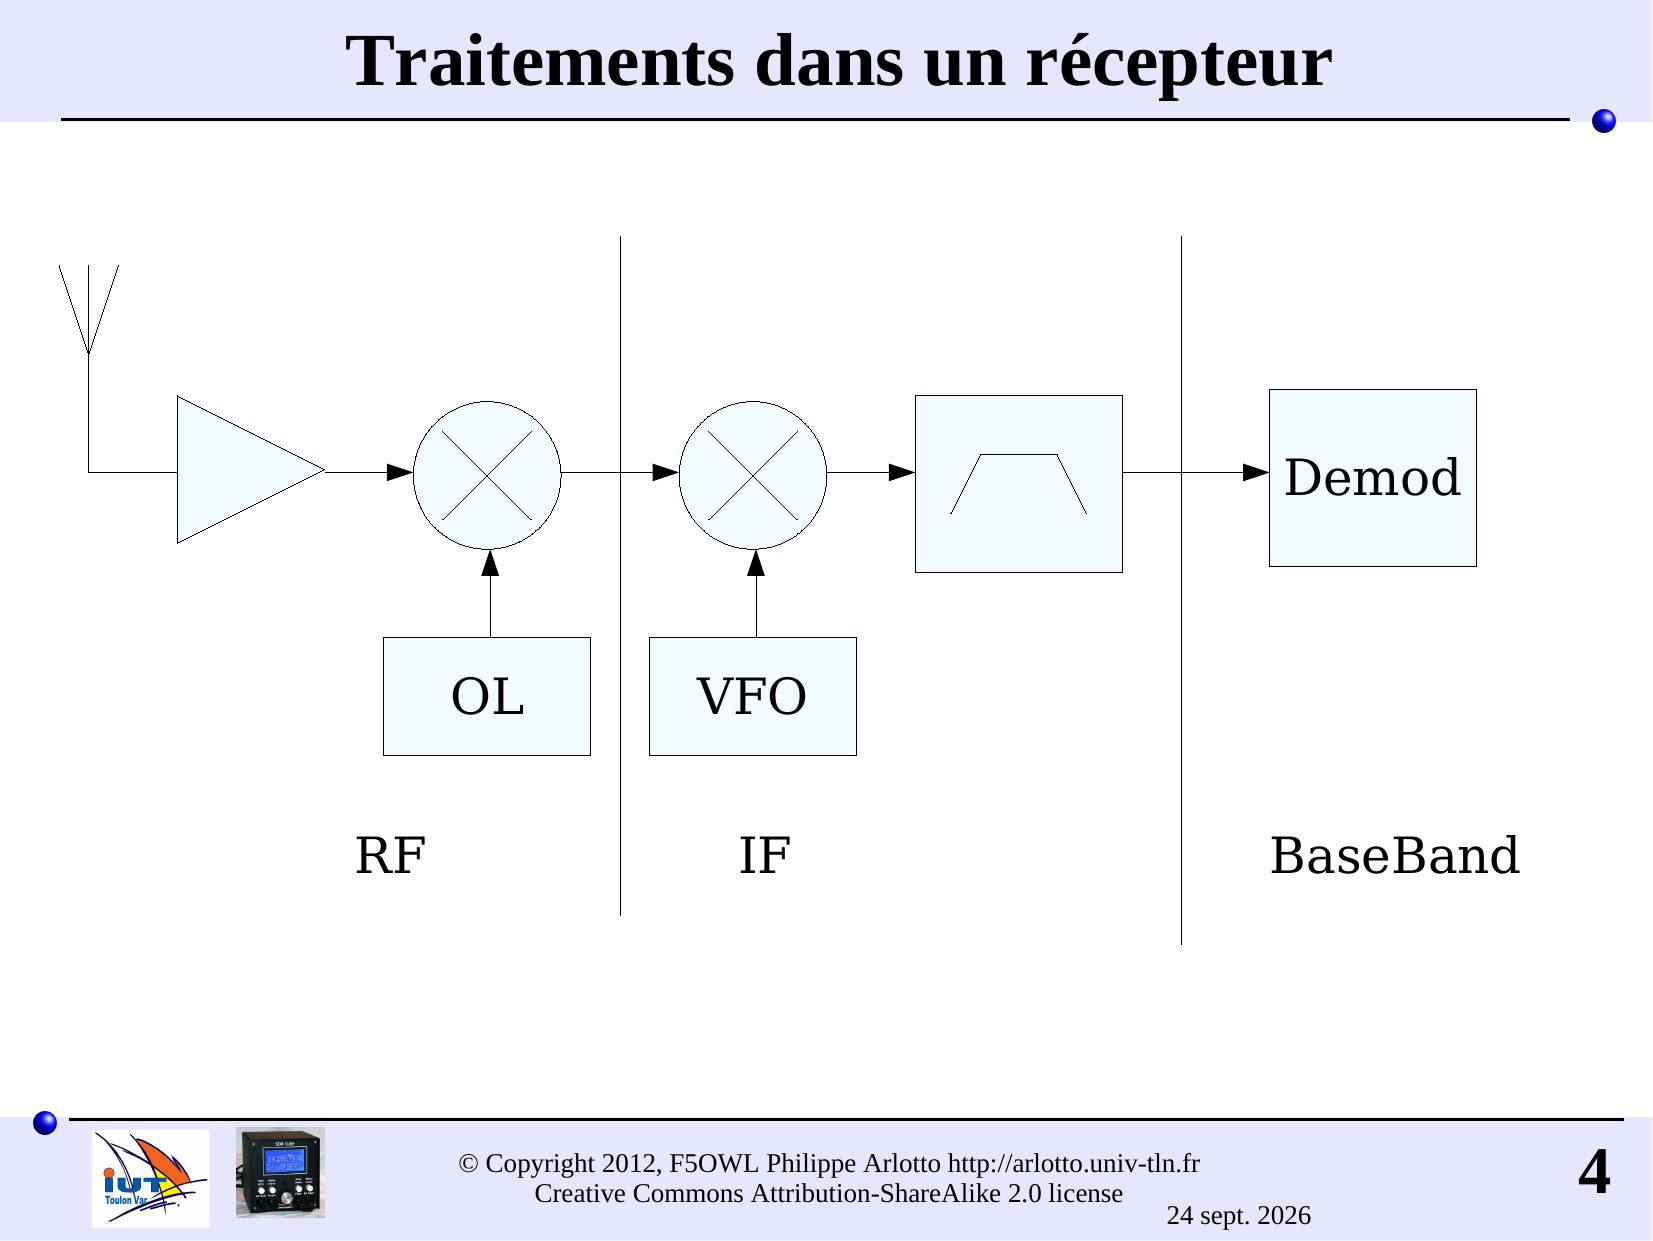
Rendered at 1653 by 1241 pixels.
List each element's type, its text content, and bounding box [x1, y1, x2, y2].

text_box RF [354, 826, 443, 886]
text_box [413, 401, 562, 550]
text_box VFO [649, 637, 857, 756]
text_box [177, 395, 325, 544]
title Traitements dans un récepteur [95, 11, 1585, 110]
text_box Demod [1269, 389, 1477, 567]
text_box OL [383, 637, 591, 756]
text_box BaseBand [1269, 827, 1536, 886]
picture [236, 1127, 325, 1218]
text_box [915, 395, 1123, 573]
text_box IF [738, 826, 857, 886]
text_box [679, 401, 827, 550]
